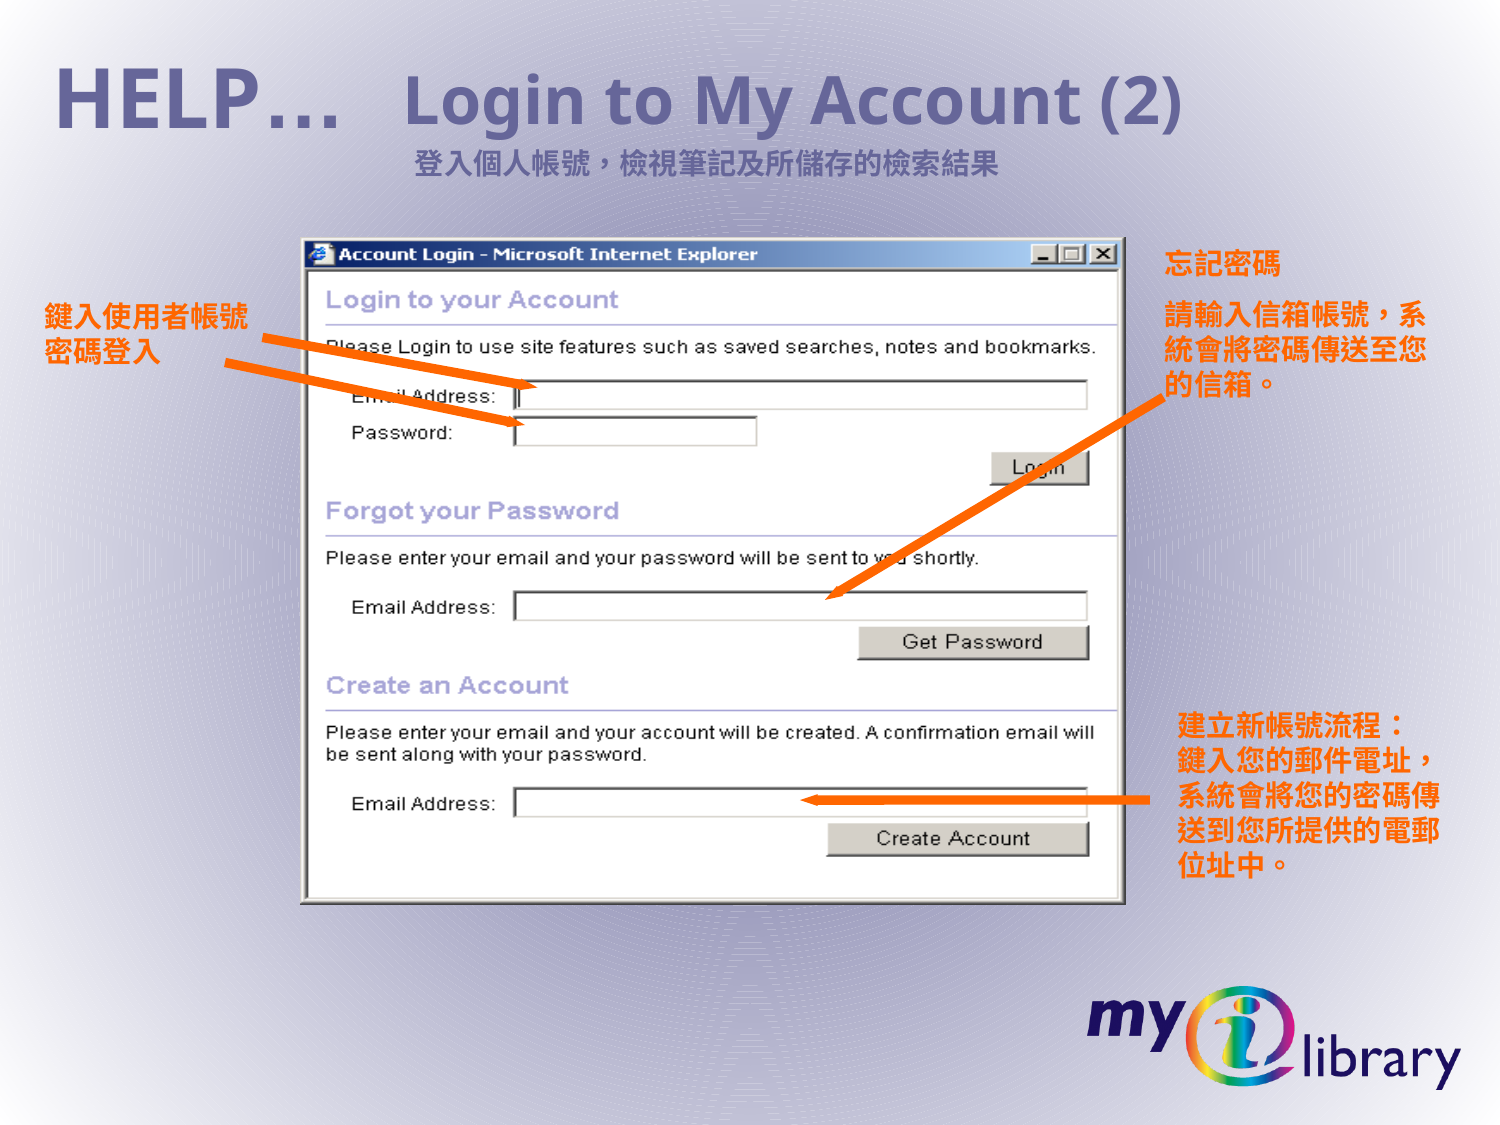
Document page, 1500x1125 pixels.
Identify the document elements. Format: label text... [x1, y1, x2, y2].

text_box 登入個人帳號，檢視筆記及所儲存的檢索結果 [399, 137, 1325, 188]
text_box Login to My Account (2) [387, 50, 1238, 146]
text_box 忘記密碼 請輸入信箱帳號，系統會將密碼傳送至您的信箱。 [1149, 237, 1450, 410]
text_box 建立新帳號流程： 鍵入您的郵件電址，系統會將您的密碼傳送到您所提供的電郵位址中。 [1162, 699, 1463, 890]
picture [300, 237, 1126, 905]
text_box 鍵入使用者帳號密碼登入 [29, 290, 289, 376]
